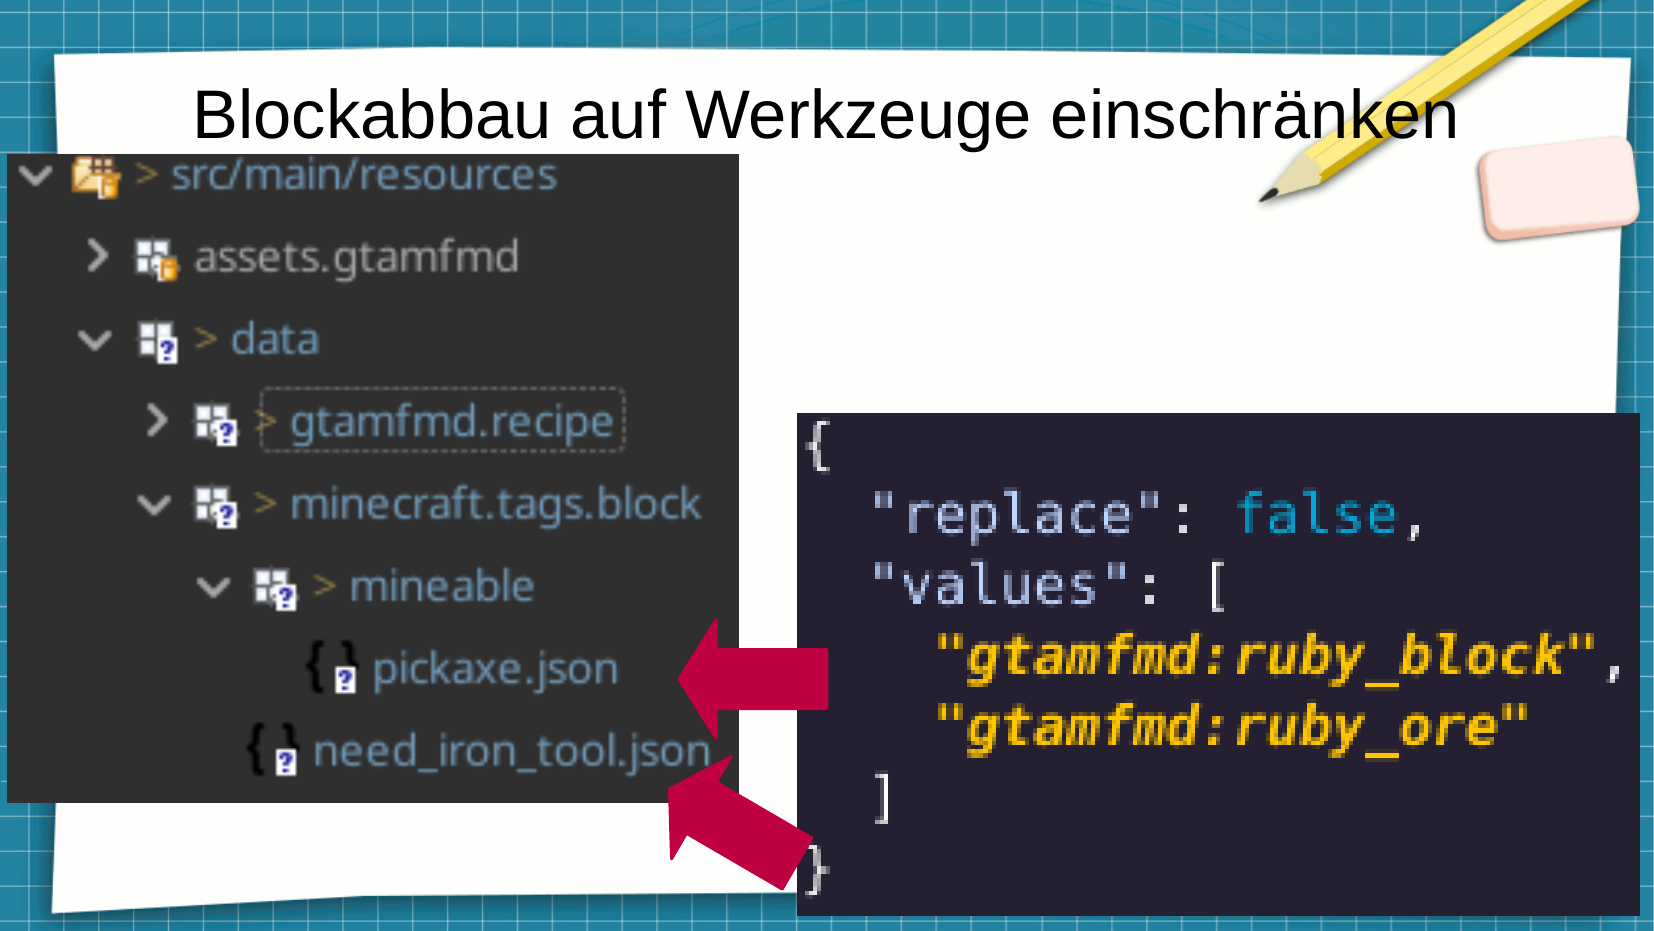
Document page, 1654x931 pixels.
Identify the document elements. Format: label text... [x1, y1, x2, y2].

title Blockabbau auf Werkzeuge einschränken [82, 37, 1571, 193]
picture [0, 0, 1654, 931]
text_box [669, 756, 812, 890]
text_box [679, 620, 827, 739]
